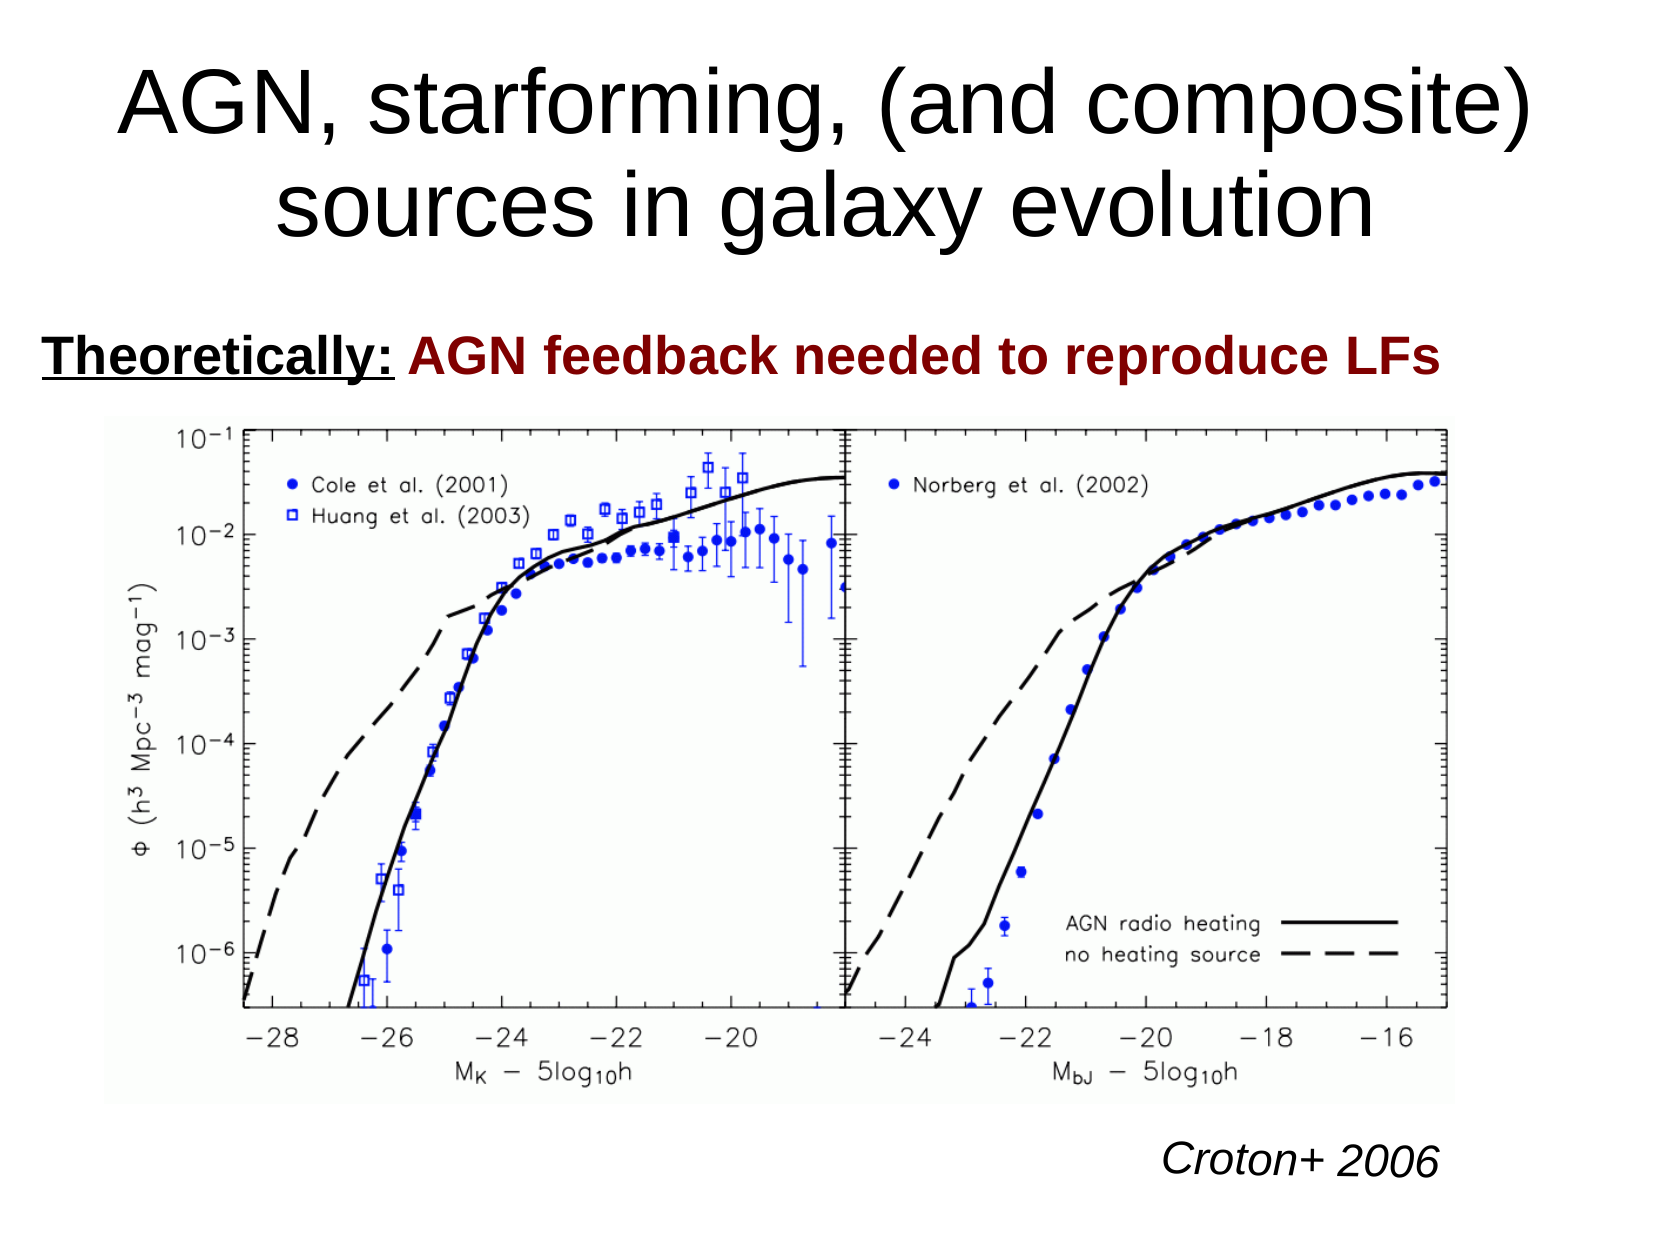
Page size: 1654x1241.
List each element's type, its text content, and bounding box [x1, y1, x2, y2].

picture [104, 416, 1455, 1104]
title AGN, starforming, (and composite) sources in galaxy evolution [82, 49, 1571, 257]
text_box Croton+ 2006 [1145, 1124, 1456, 1196]
text_box Theoretically: AGN feedback needed to reproduce LFs [26, 317, 1454, 394]
